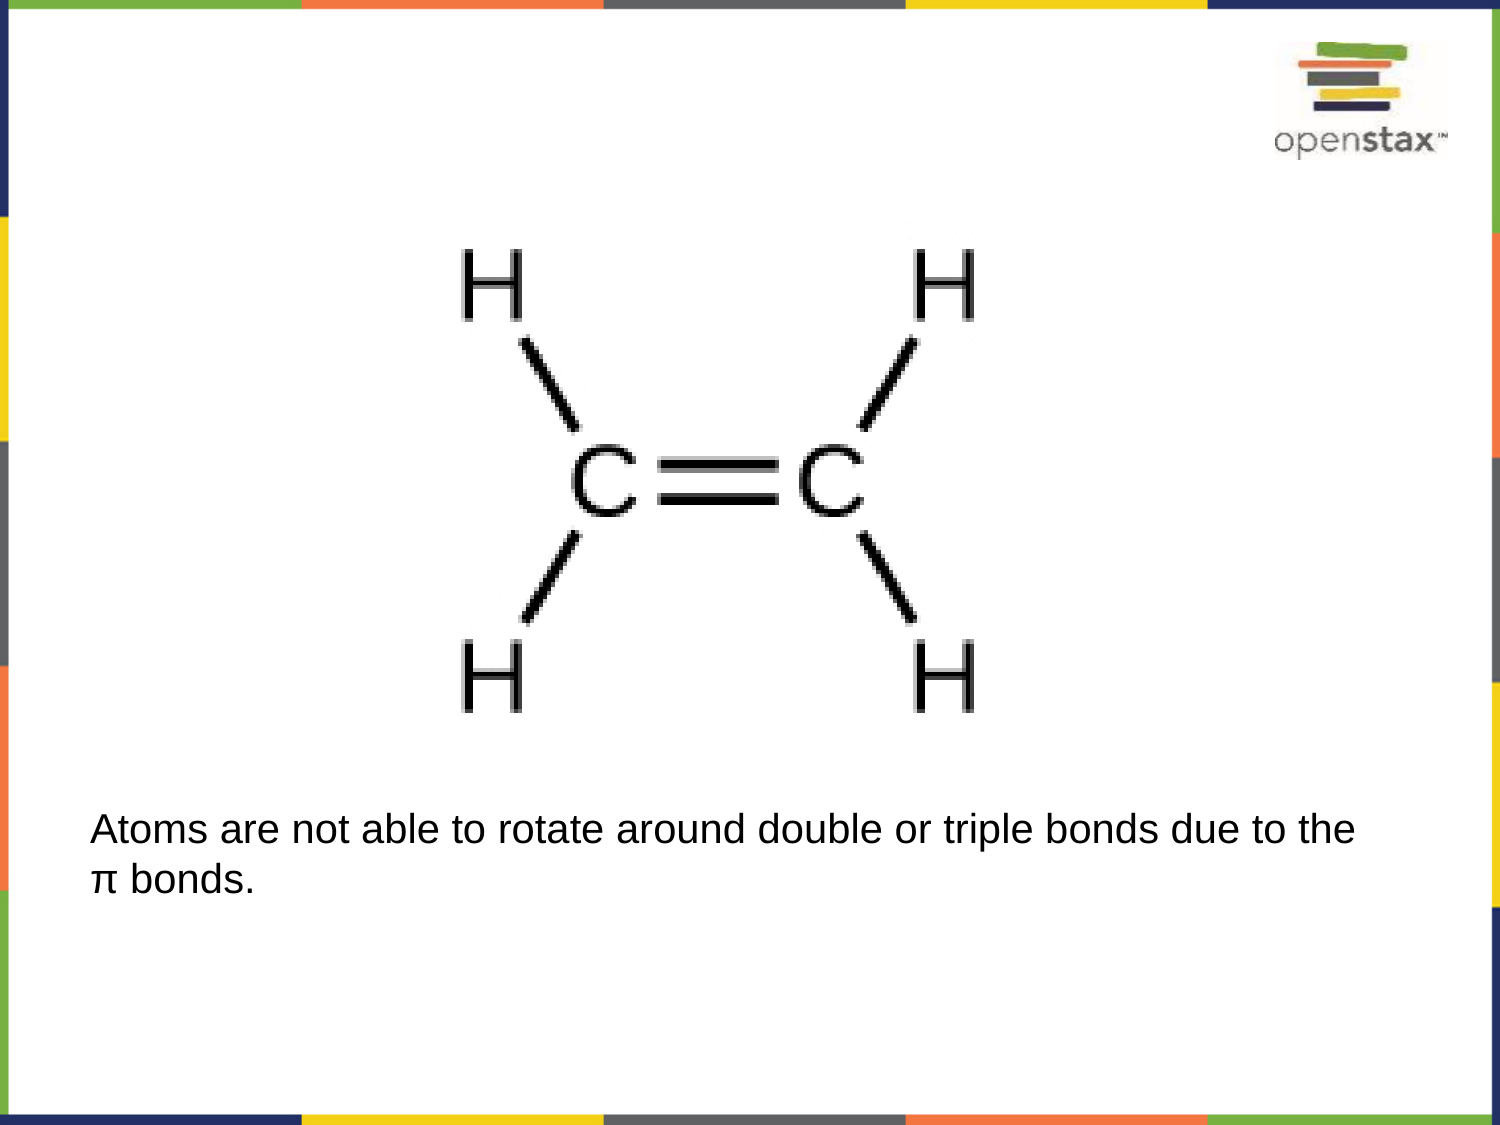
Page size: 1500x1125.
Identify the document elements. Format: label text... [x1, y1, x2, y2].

list Atoms are not able to rotate around double or triple bonds due to the π bonds. [75, 794, 1398, 986]
picture [0, 0, 1500, 1125]
